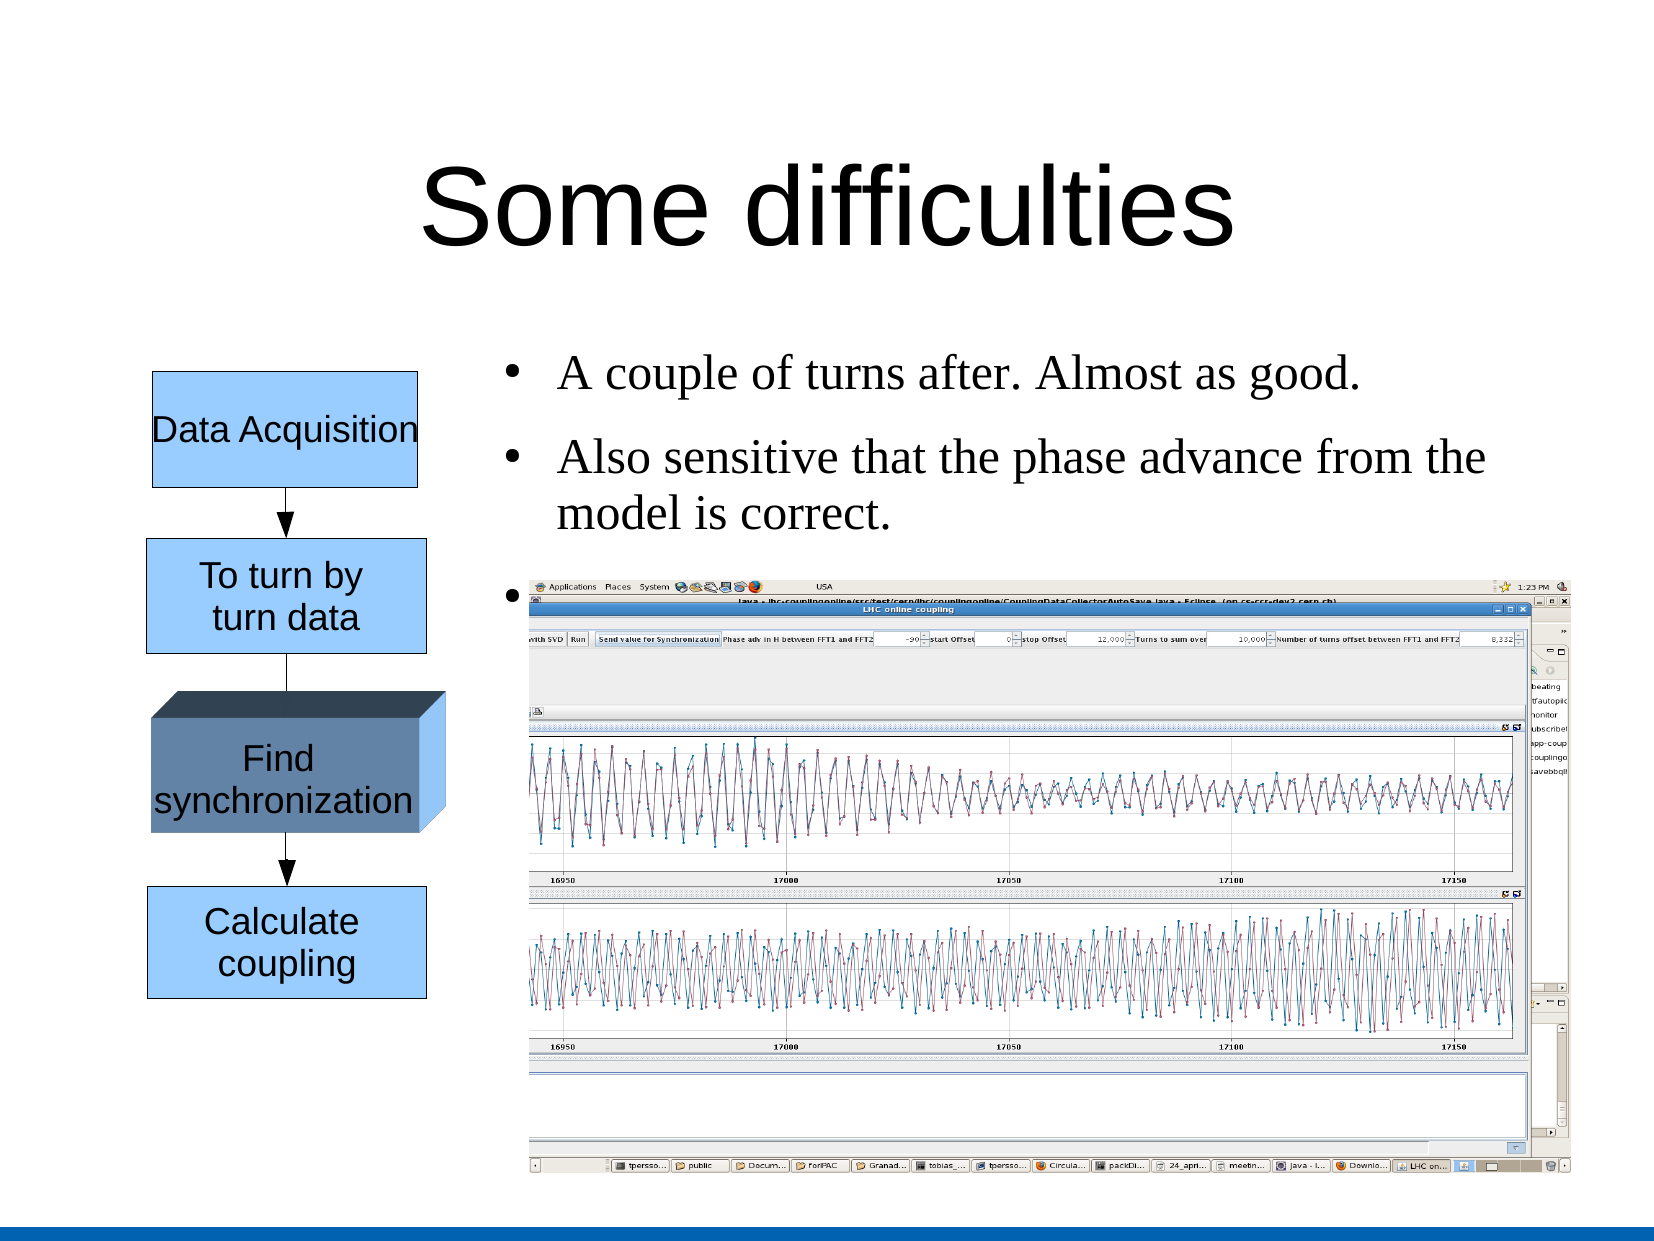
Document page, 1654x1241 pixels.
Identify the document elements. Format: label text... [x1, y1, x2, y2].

text_box Calculate coupling [147, 886, 427, 999]
text_box Find synchronization [138, 730, 429, 830]
text_box To turn by turn data [146, 538, 427, 654]
title Some difficulties [121, 110, 1534, 303]
picture [529, 580, 1571, 1173]
list A couple of turns after. Almost as good. Also sensitive that the phase advance from the model is correct. [485, 344, 1534, 1112]
text_box Data Acquisition [152, 371, 418, 488]
text_box [151, 691, 445, 822]
